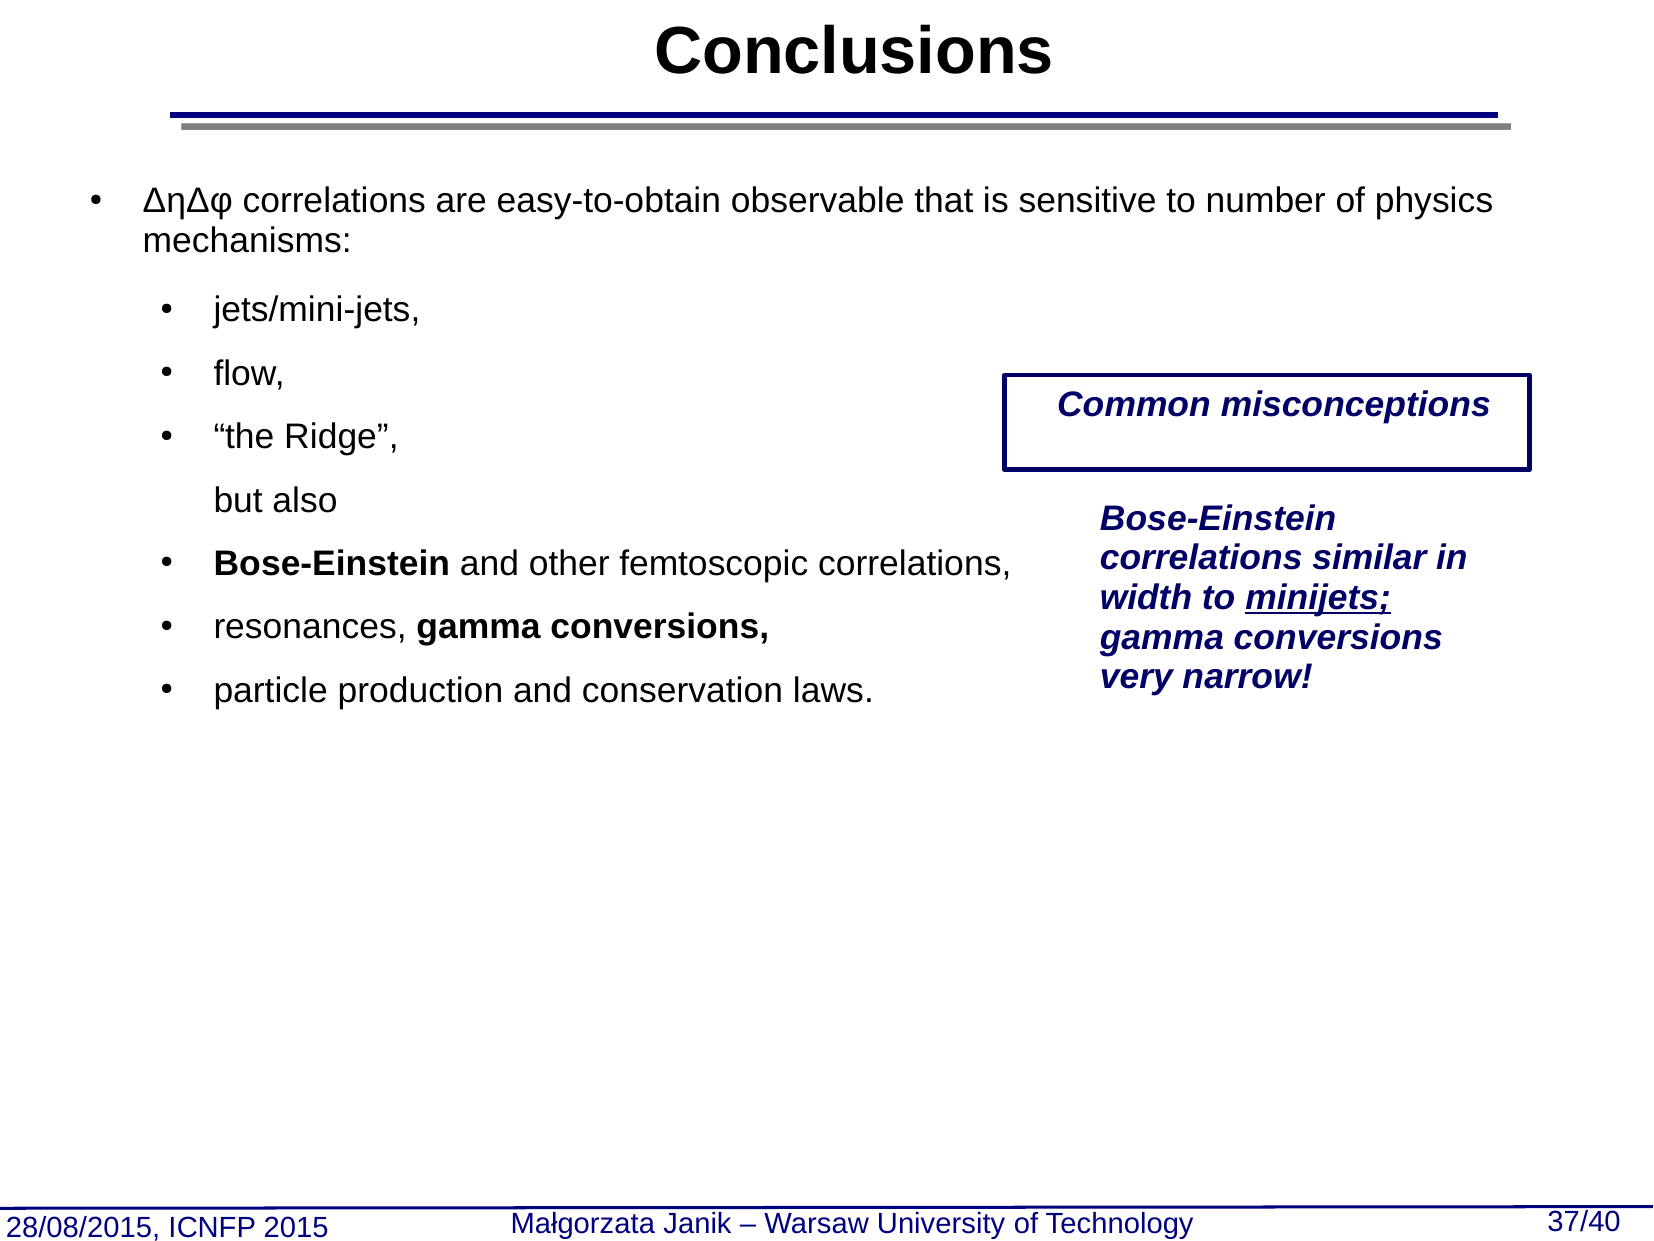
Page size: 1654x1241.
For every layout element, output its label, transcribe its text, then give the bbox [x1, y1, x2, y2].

text_box Bose-Einstein correlations similar in width to minijets; gamma conversions very narrow! [1049, 490, 1500, 706]
list ΔηΔφ correlations are easy-to-obtain observable that is sensitive to number of physics mechanisms: jets/mini-jets, flow, “the Ridge”, but also Bose-Einstein and other femtoscopic correlations, resonances, gamma conversions, particle production and conservation laws. [71, 180, 1560, 901]
title Conclusions [74, 0, 1563, 154]
text_box Common misconceptions [1004, 375, 1530, 470]
